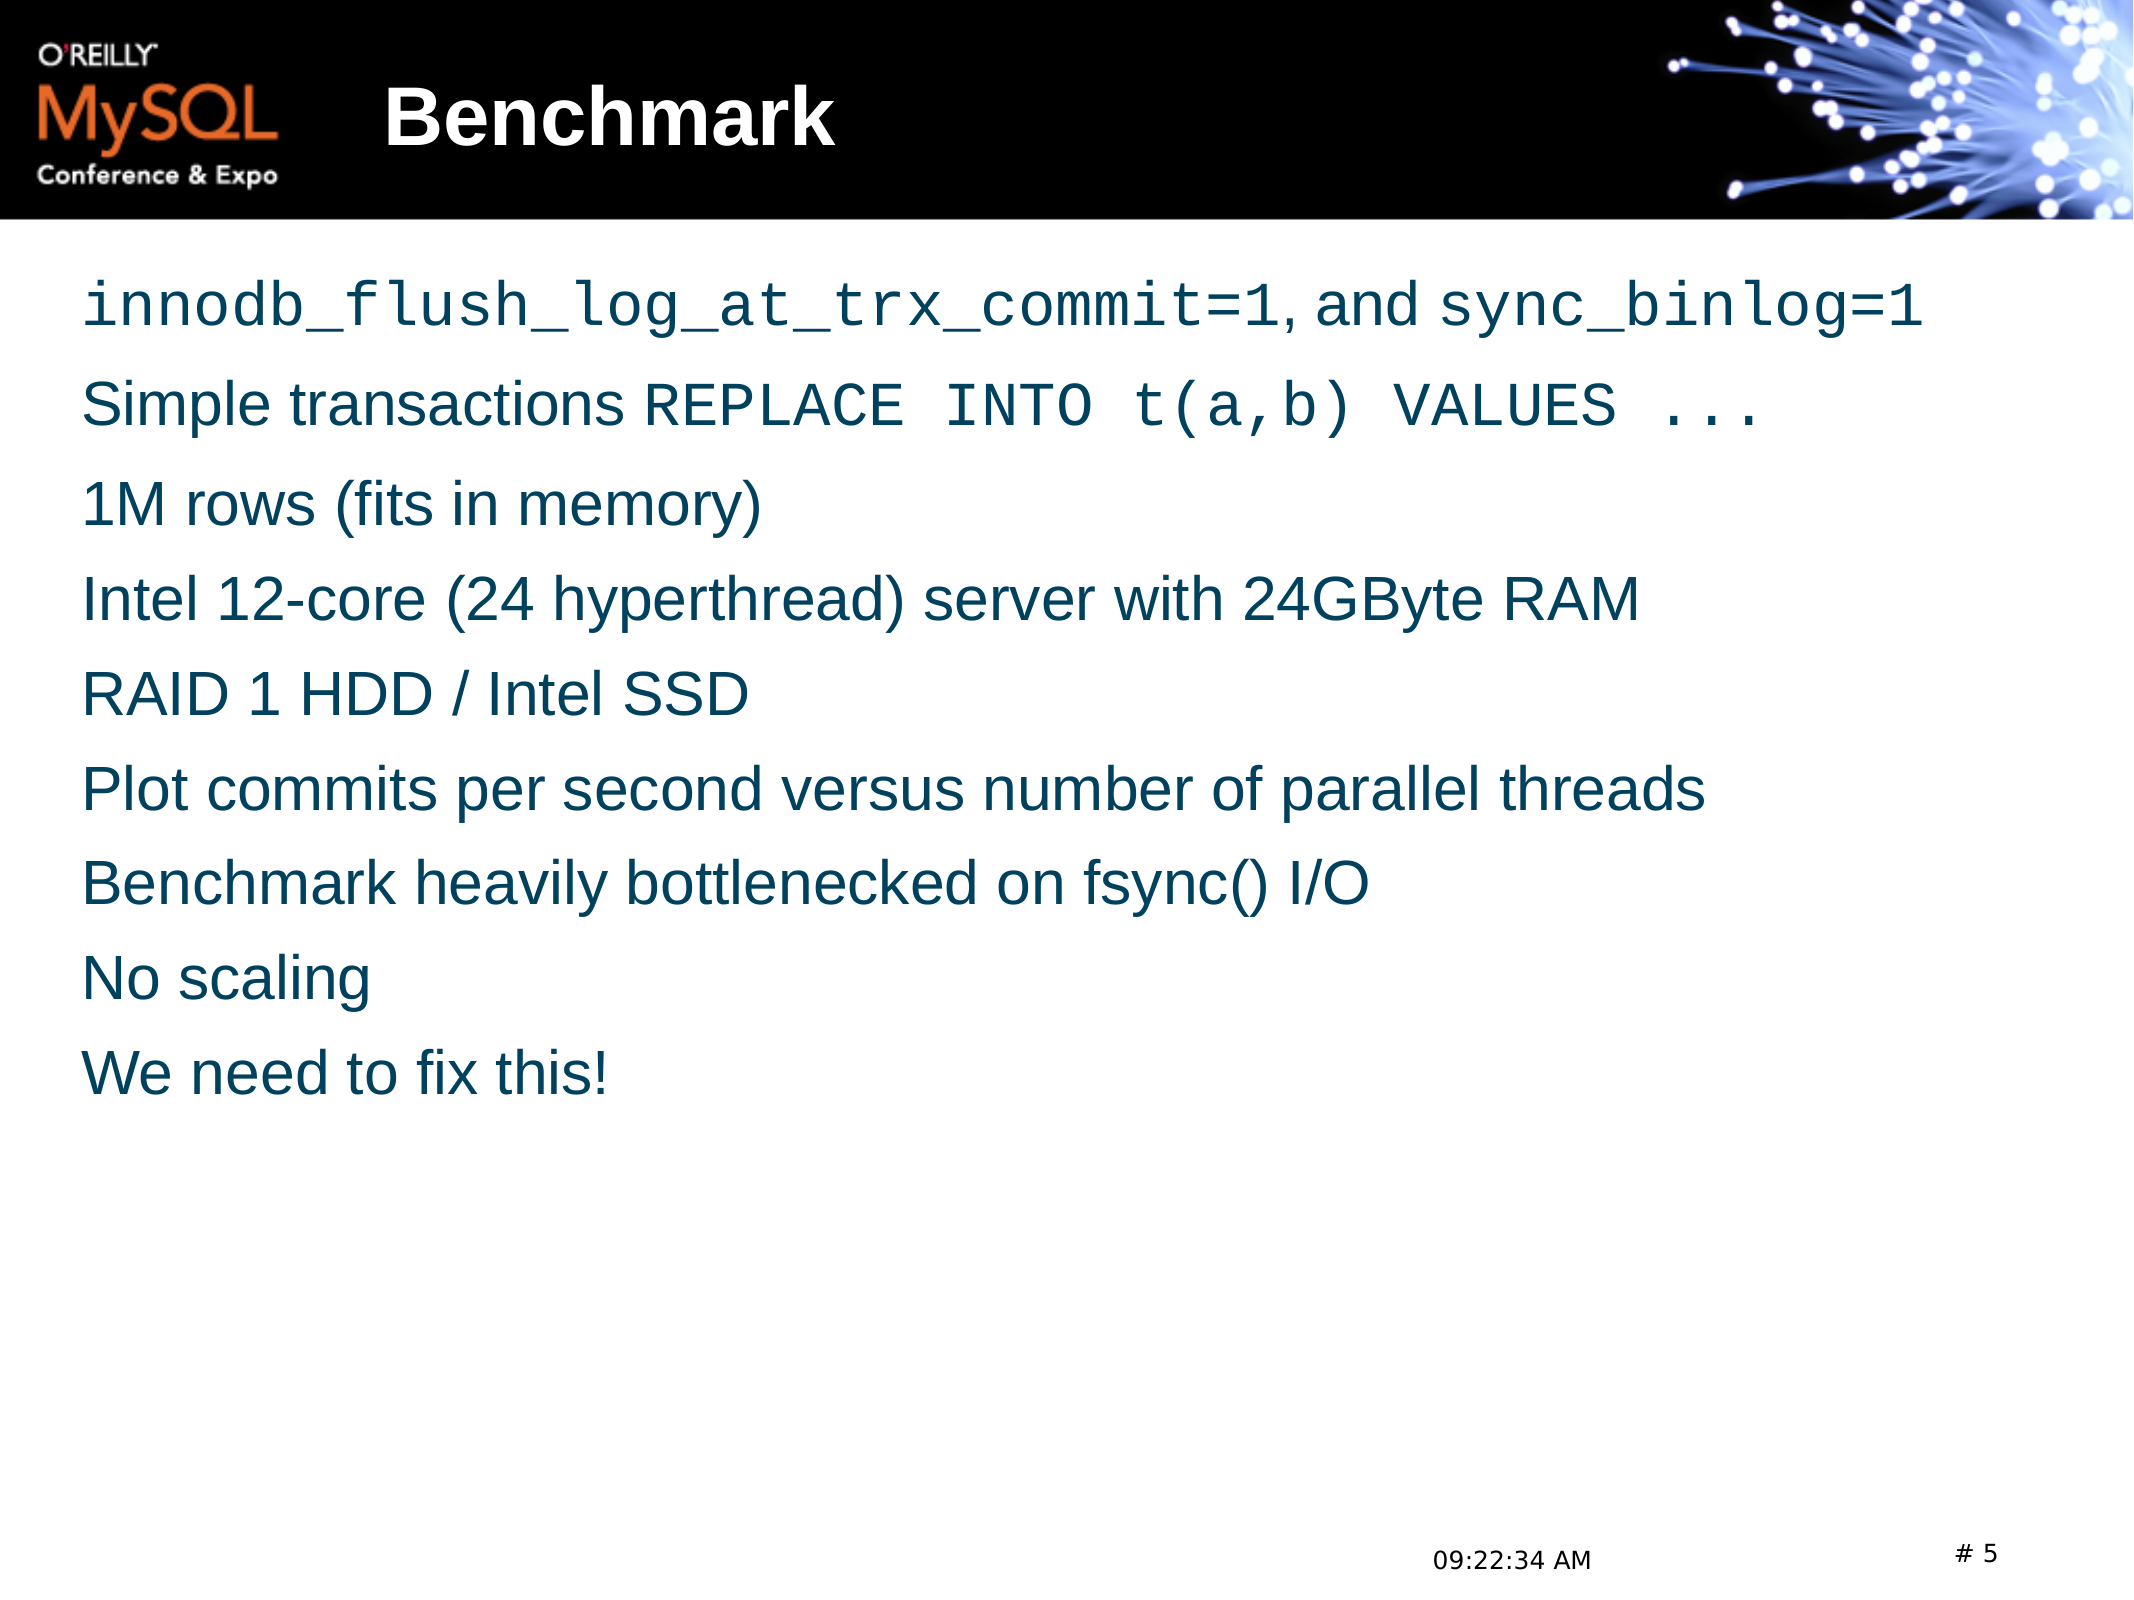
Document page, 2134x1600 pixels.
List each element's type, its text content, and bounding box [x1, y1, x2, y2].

picture [0, 0, 2134, 1600]
list innodb_flush_log_at_trx_commit=1, and sync_binlog=1 Simple transactions REPLACE INTO t(a,b) VALUES ... 1M rows (fits in memory) Intel 12-core (24 hyperthread) server with 24GByte RAM RAID 1 HDD / Intel SSD Plot commits per second versus number of parallel threads Benchmark heavily bottlenecked on fsync() I/O No scaling We need to fix this! [0, 260, 2100, 1335]
title Benchmark [374, 38, 2103, 195]
